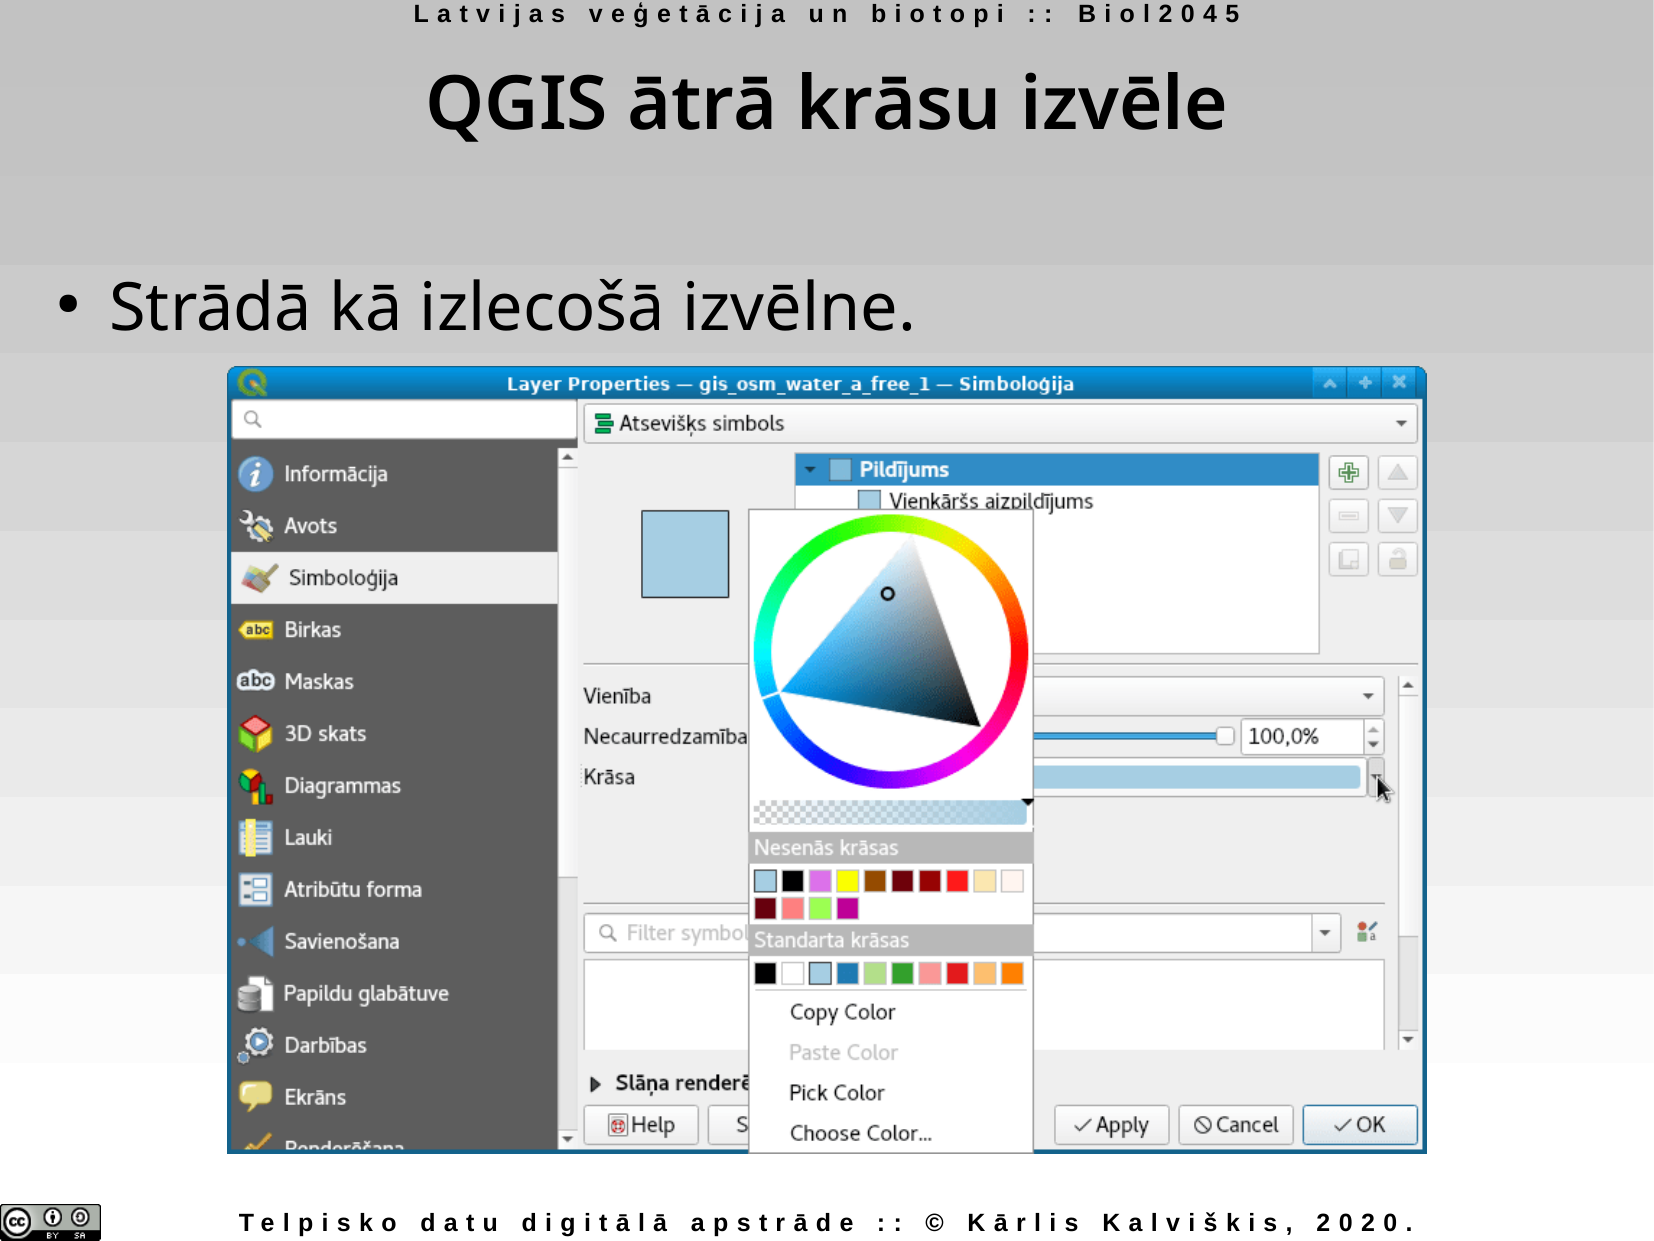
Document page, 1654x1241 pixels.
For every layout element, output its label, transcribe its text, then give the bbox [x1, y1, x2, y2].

picture [0, 0, 1654, 1241]
list Strādā kā izlecošā izvēlne. [38, 259, 1621, 1113]
title QGIS ātrā krāsu izvēle [29, 49, 1625, 258]
